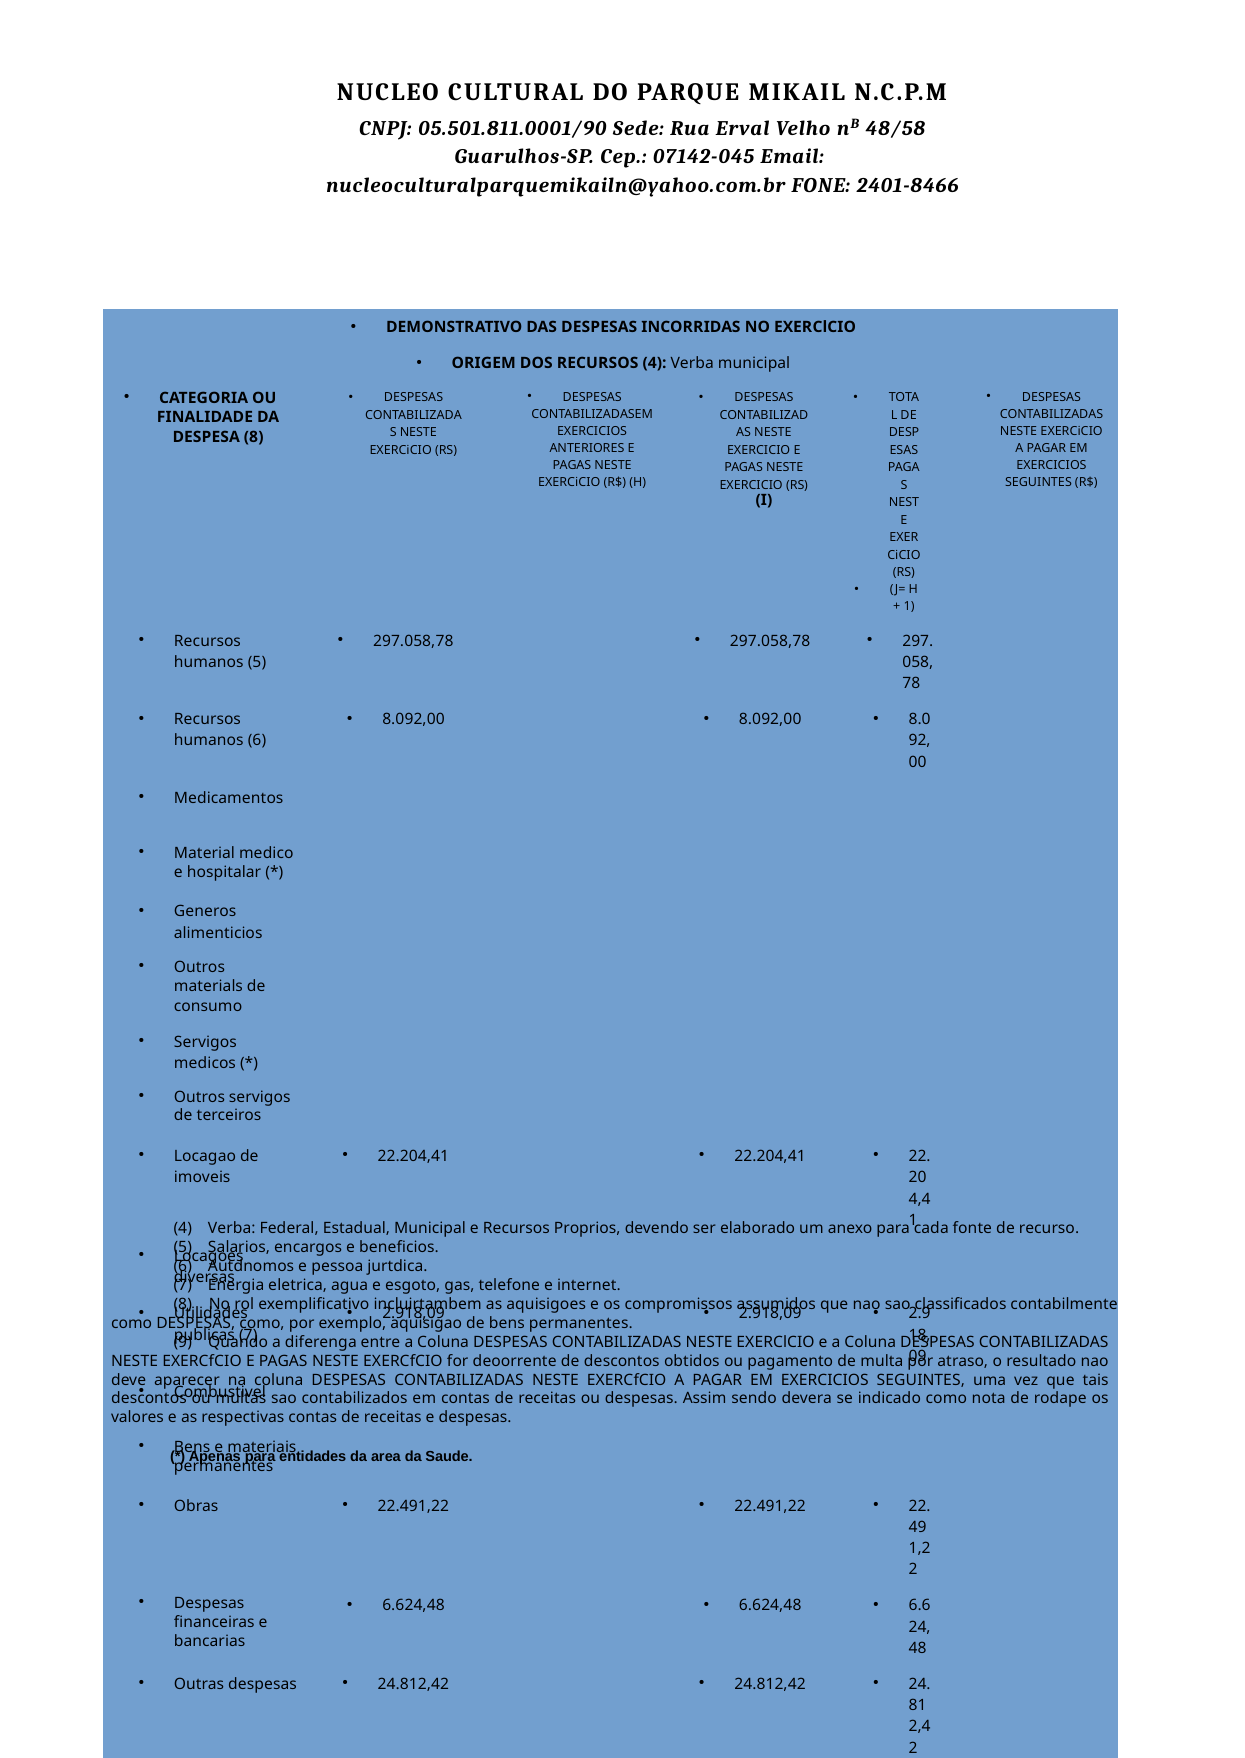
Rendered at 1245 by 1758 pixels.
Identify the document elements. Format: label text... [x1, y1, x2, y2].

table_cell Outros materials de consumo [103, 950, 312, 1023]
table_cell [312, 836, 479, 893]
text_box NUCLEO CULTURAL DO PARQUE MIKAIL N.C.P.M CNPJ: 05.501.811.0001/90 Sede: Rua Erval Velho nB 48/58 Guarulhos-SP. Cep.: 07142-045 Email: nucleoculturalparquemikailn@yahoo.com.br FONE: 2401-8466 [314, 76, 971, 249]
table_cell 22.204,41 [312, 1137, 479, 1217]
table_cell 22.491,22 [312, 1487, 479, 1587]
table_cell DESPESAS CONTABILIZADAS NESTE EXERCiCIO (RS) [312, 381, 479, 622]
table_cell [479, 1587, 669, 1665]
table_cell [669, 779, 835, 836]
table_cell Recursos humanos (6) [103, 700, 312, 779]
table_cell 8.092,00 [312, 700, 479, 779]
table_cell 6.624,48 [835, 1587, 949, 1665]
table_cell [479, 1137, 669, 1217]
table_cell [312, 950, 479, 1023]
table_cell 8.092,00 [835, 700, 949, 779]
table_cell [949, 893, 1118, 950]
table_cell [949, 622, 1118, 700]
table_cell 22.491,22 [835, 1487, 949, 1587]
table_cell 22.491,22 [669, 1487, 835, 1587]
table_cell [835, 950, 949, 1023]
table_cell DESPESAS CONTABILIZADAS NESTE EXERCICIO E PAGAS NESTE EXERCICIO (RS) (I) [669, 381, 835, 622]
table_cell 24.812,42 [835, 1665, 949, 1758]
table_cell [479, 836, 669, 893]
table_cell 24.812,42 [669, 1665, 835, 1758]
table_cell Locagoes diversas [103, 1237, 111, 1295]
table_cell [479, 700, 669, 779]
table_cell [949, 950, 1118, 1023]
table_cell [949, 1137, 1118, 1217]
table_cell 22.204,41 [835, 1137, 949, 1217]
table_cell [312, 893, 479, 950]
table_cell Obras [103, 1487, 312, 1587]
table_cell [479, 622, 669, 700]
table_cell [835, 836, 949, 893]
table_cell 297.058,78 [835, 622, 949, 700]
table_cell [479, 950, 669, 1023]
table_cell Outras despesas [103, 1665, 312, 1758]
table_cell [479, 893, 669, 950]
table_cell [312, 779, 479, 836]
text_box (*) Apenas para entidades da area da Saude. [170, 1446, 509, 1469]
table_cell Medicamentos [103, 779, 312, 836]
table_cell Servigos medicos (*) [103, 1023, 312, 1081]
table_header DEMONSTRATIVO DAS DESPESAS INCORRIDAS NO EXERClCIO [103, 309, 1118, 345]
table_cell Utilidades publicas (7) [103, 1295, 111, 1373]
table_cell [835, 1431, 949, 1487]
table_cell [479, 1431, 669, 1487]
table_cell 6.624,48 [312, 1587, 479, 1665]
table_cell DESPESAS CONTABILIZADAS NESTE EXERCiCIO A PAGAR EM EXERCICIOS SEGUINTES (R$) [949, 381, 1118, 622]
table_cell 24.812,42 [312, 1665, 479, 1758]
table_cell [949, 779, 1118, 836]
table_cell [949, 1023, 1118, 1081]
table_cell [949, 1487, 1118, 1587]
table_cell [479, 1023, 669, 1081]
table_cell Despesas financeiras e bancarias [103, 1587, 312, 1665]
table_cell [669, 950, 835, 1023]
table_cell Generos alimenticios [103, 893, 312, 950]
table_cell Outros servigos de terceiros [103, 1081, 312, 1137]
table_cell Combustivel [103, 1373, 111, 1430]
table_cell [835, 1081, 949, 1137]
table_cell [479, 779, 669, 836]
table_cell ORIGEM DOS RECURSOS (4): Verba municipal [103, 345, 1118, 381]
table_cell [312, 1431, 479, 1446]
table_cell [835, 893, 949, 950]
table_cell [312, 1469, 479, 1487]
table_cell DESPESAS CONTABILIZADASEM EXERCICIOS ANTERIORES E PAGAS NESTE EXERCiCIO (R$) (H) [479, 381, 669, 622]
table_cell Recursos humanos (5) [103, 622, 312, 700]
table_cell [669, 893, 835, 950]
table_cell [949, 1081, 1118, 1137]
table_cell [949, 1665, 1118, 1758]
table_cell [949, 700, 1118, 779]
table_cell 22.204,41 [669, 1137, 835, 1217]
table_cell [949, 836, 1118, 893]
table_cell [479, 1487, 669, 1587]
table_cell [669, 1023, 835, 1081]
table_cell [669, 1431, 835, 1487]
table_cell Bens e materiais permanentes [103, 1430, 312, 1487]
table_cell 6.624,48 [669, 1587, 835, 1665]
table_cell [669, 836, 835, 893]
table_cell [312, 1081, 479, 1137]
text_box (4) Verba: Federal, Estadual, Municipal e Recursos Proprios, devendo ser elaborado um anexo para cada fonte de recurso. (5) Salarios, encargos e beneficios. (6) Autdnomos e pessoa jurtdica. (7) Energia eletrica, agua e esgoto, gas, telefone e internet. (8) No rol exemplificativo incluirtambem as aquisigoes e os compromissos assumidos que nao sao classificados contabilmente como DESPESAS, como, por exemplo, aquisigao de bens permanentes. (9) Quando a diferenga entre a Coluna DESPESAS CONTABILIZADAS NESTE EXERClCIO e a Coluna DESPESAS CONTABILIZADAS NESTE EXERCfCIO E PAGAS NESTE EXERCfCIO for deoorrente de descontos obtidos ou pagamento de multa por atraso, o resultado nao deve aparecer na coluna DESPESAS CONTABILIZADAS NESTE EXERCfCIO A PAGAR EM EXERCICIOS SEGUINTES, uma vez que tais descontos ou multas sao contabilizados em contas de receitas ou despesas. Assim sendo devera se indicado como nota de rodape os valores e as respectivas contas de receitas e despesas. [111, 1217, 1118, 1431]
table_cell [479, 1665, 669, 1758]
table_cell [835, 1023, 949, 1081]
table_cell 297.058,78 [669, 622, 835, 700]
table_cell 8.092,00 [669, 700, 835, 779]
table_cell [312, 1023, 479, 1081]
table_cell Locagao de imoveis [103, 1137, 312, 1237]
table_cell [949, 1587, 1118, 1665]
table_cell [949, 1431, 1118, 1487]
table_cell 297.058,78 [312, 622, 479, 700]
table_cell [479, 1081, 669, 1137]
table_cell [835, 779, 949, 836]
table_cell [669, 1081, 835, 1137]
table_cell CATEGORIA OU FINALIDADE DA DESPESA (8) [103, 381, 312, 622]
table_cell TOTAL DE DESPESAS PAGAS NESTE EXERCiCIO (RS) (J= H + 1) [835, 381, 949, 622]
table_cell Material medico e hospitalar (*) [103, 836, 312, 893]
